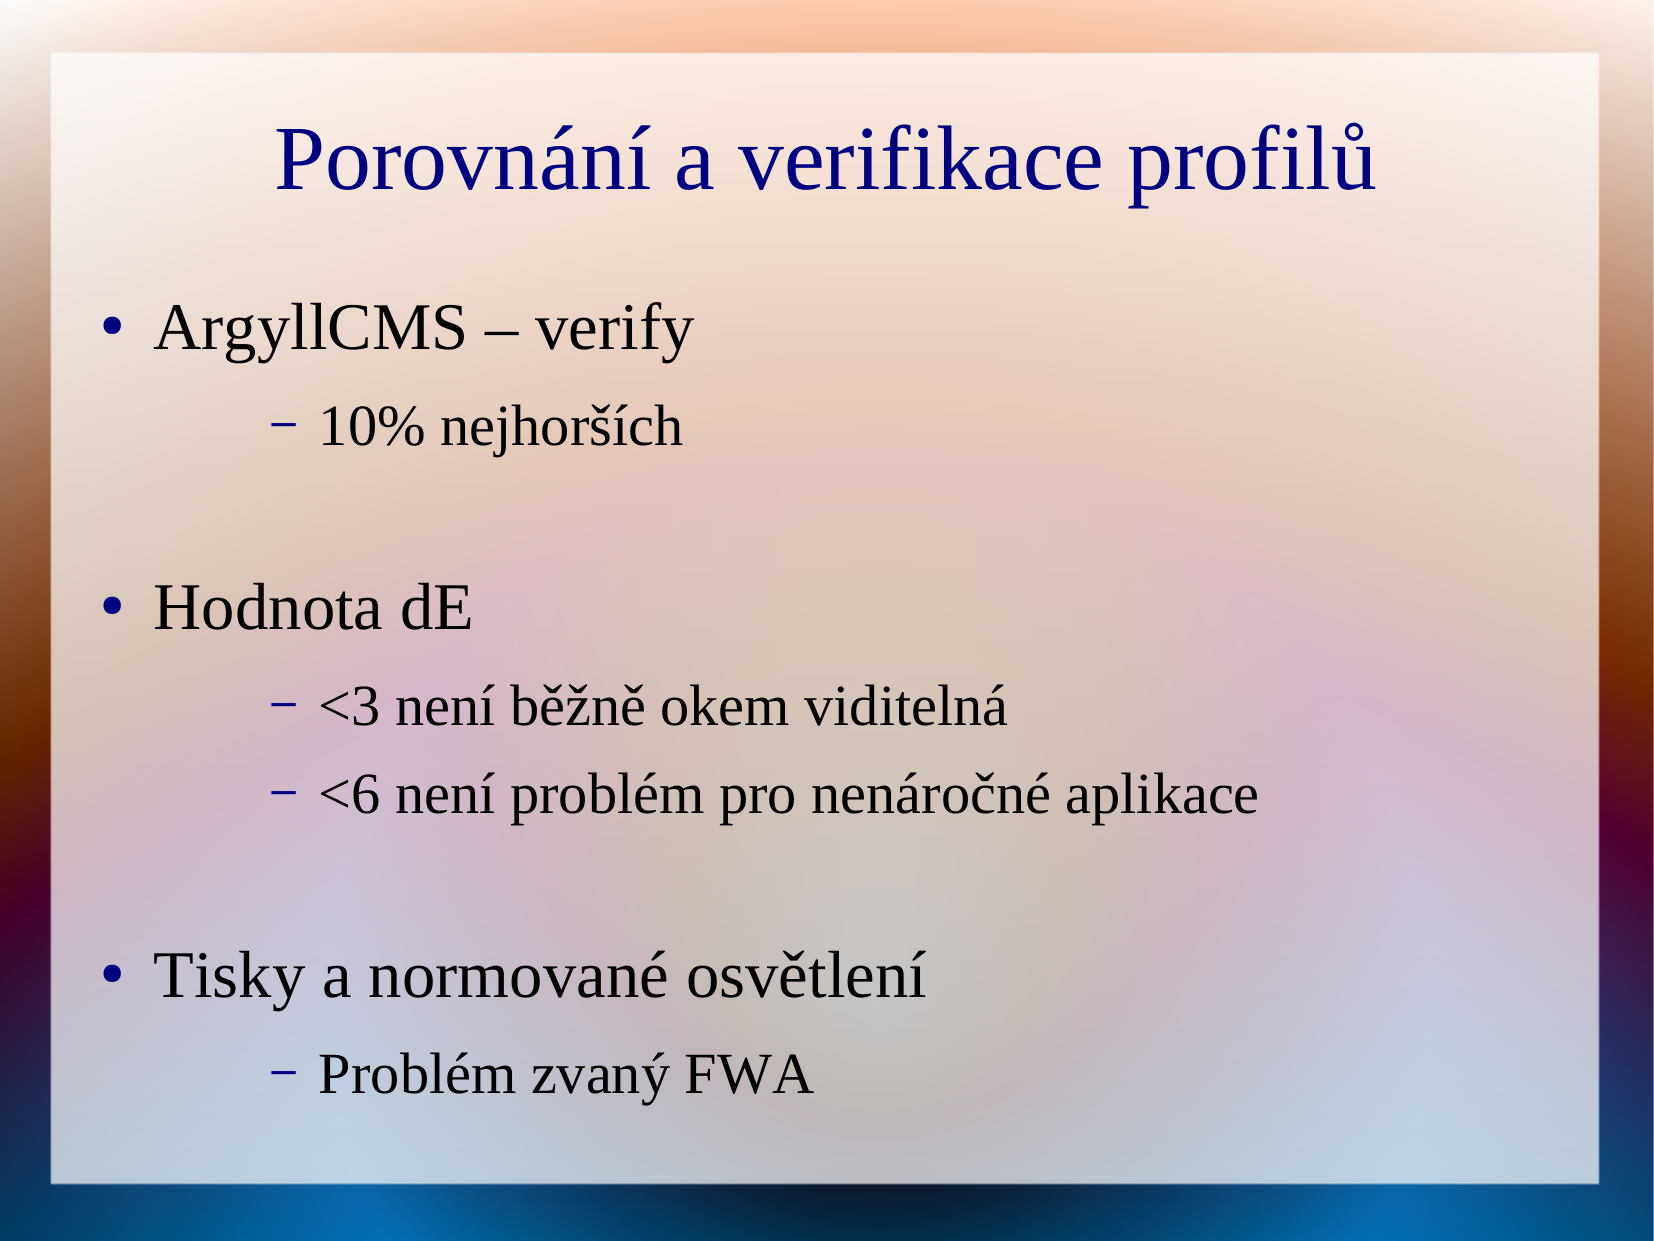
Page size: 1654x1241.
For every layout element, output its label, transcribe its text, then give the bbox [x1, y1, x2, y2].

title Porovnání a verifikace profilů [82, 55, 1571, 263]
list ArgyllCMS – verify 10% nejhorších Hodnota dE <3 není běžně okem viditelná <6 není problém pro nenáročné aplikace Tisky a normované osvětlení Problém zvaný FWA [82, 290, 1571, 1107]
picture [0, 0, 1654, 1241]
